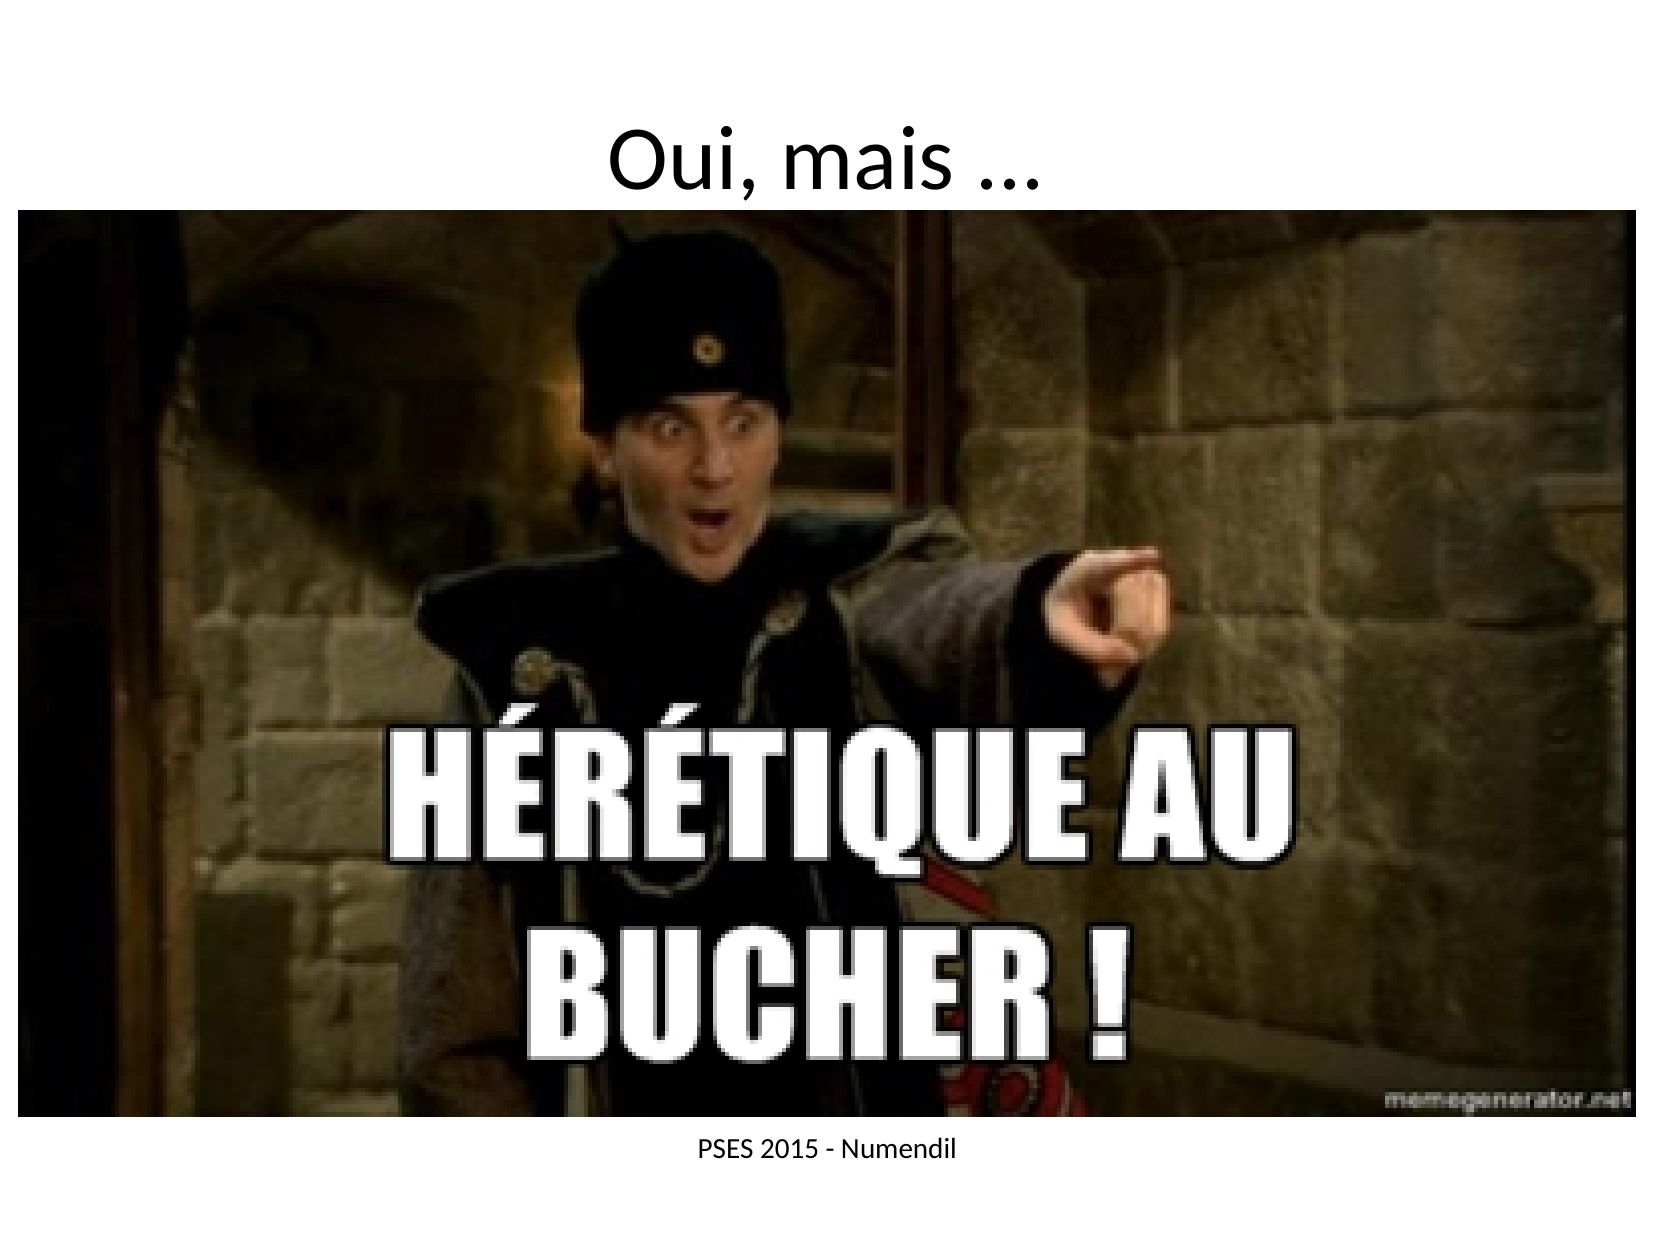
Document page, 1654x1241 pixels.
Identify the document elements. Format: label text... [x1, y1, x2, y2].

picture [18, 210, 1636, 1117]
text_box PSES 2015 - Numendil [565, 1129, 1090, 1216]
title Oui, mais ... [82, 49, 1571, 210]
